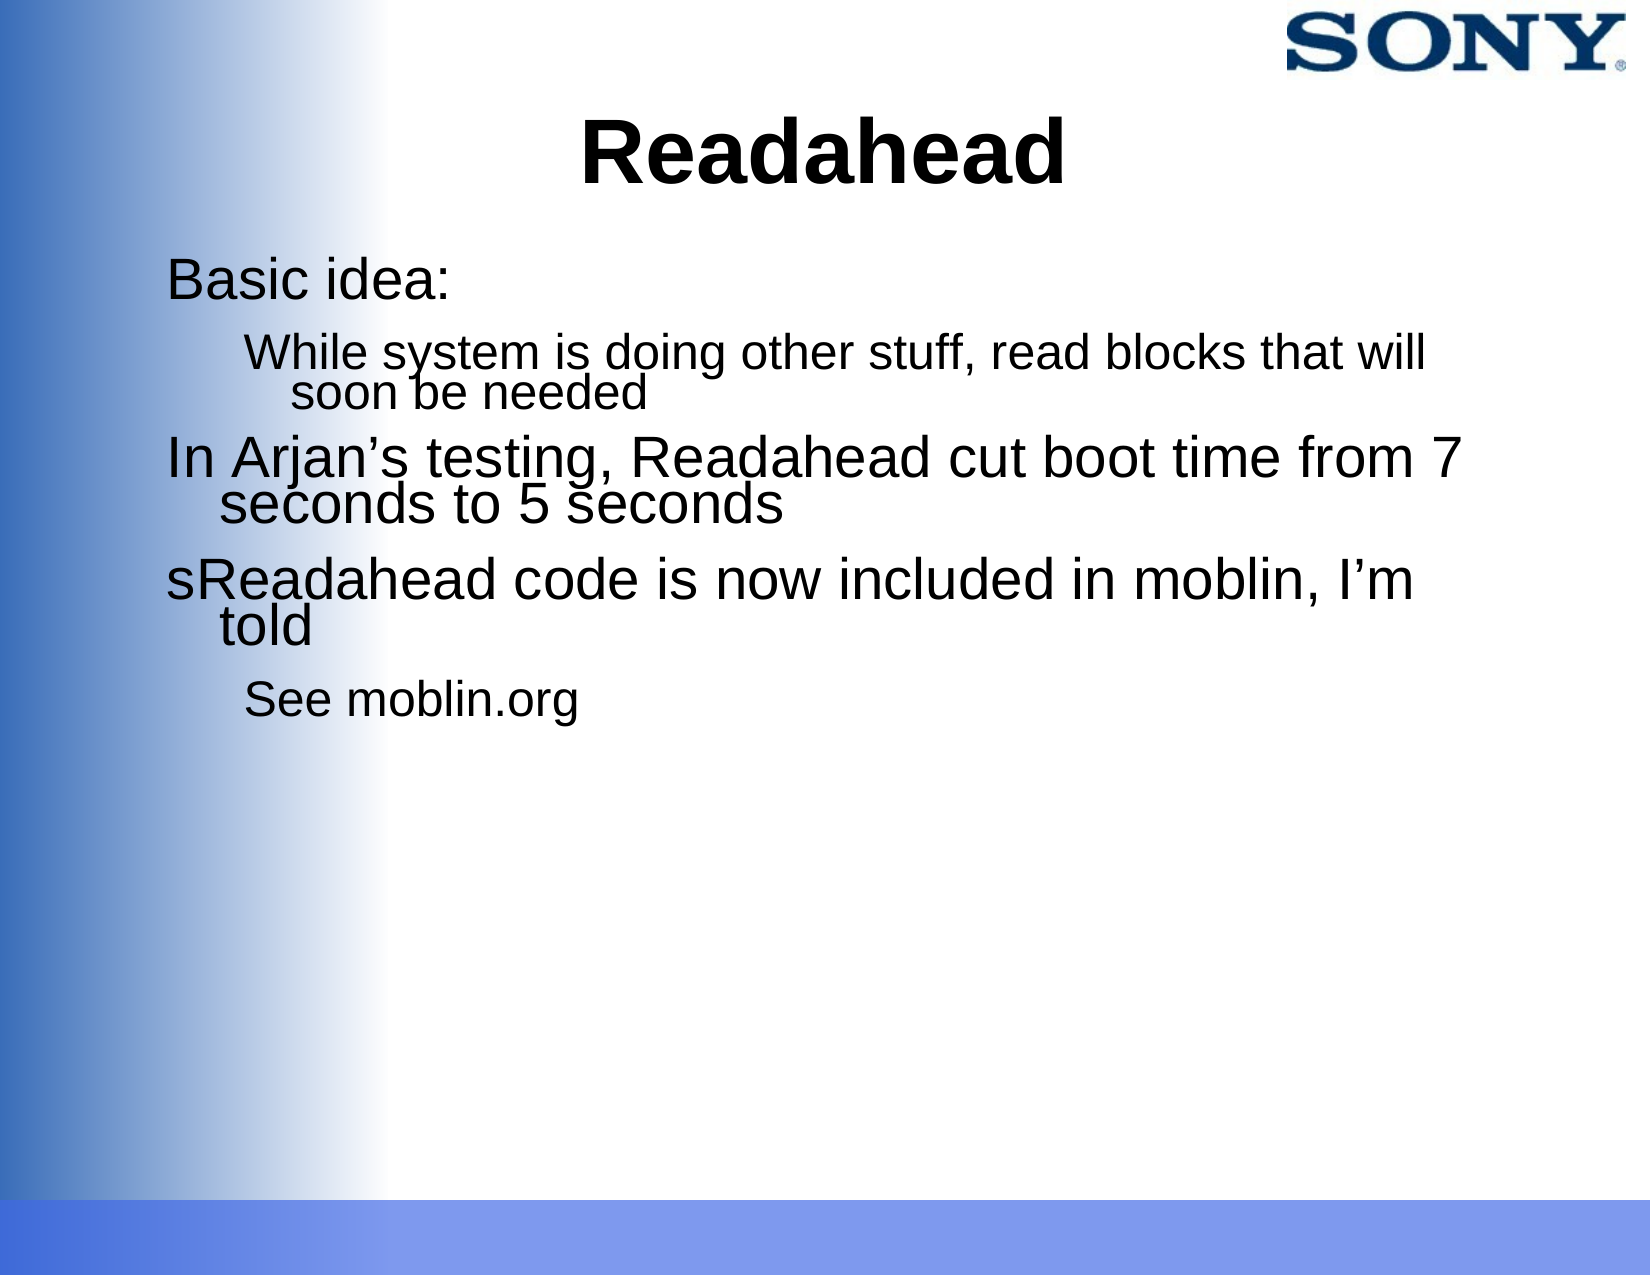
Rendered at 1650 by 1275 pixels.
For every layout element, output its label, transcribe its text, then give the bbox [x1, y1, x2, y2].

list Basic idea: While system is doing other stuff, read blocks that will soon be needed In Arjan’s testing, Readahead cut boot time from 7 seconds to 5 seconds sReadahead code is now included in moblin, I’m told See moblin.org [149, 262, 1499, 1188]
picture [1287, 0, 1626, 80]
title Readahead [149, 74, 1499, 250]
